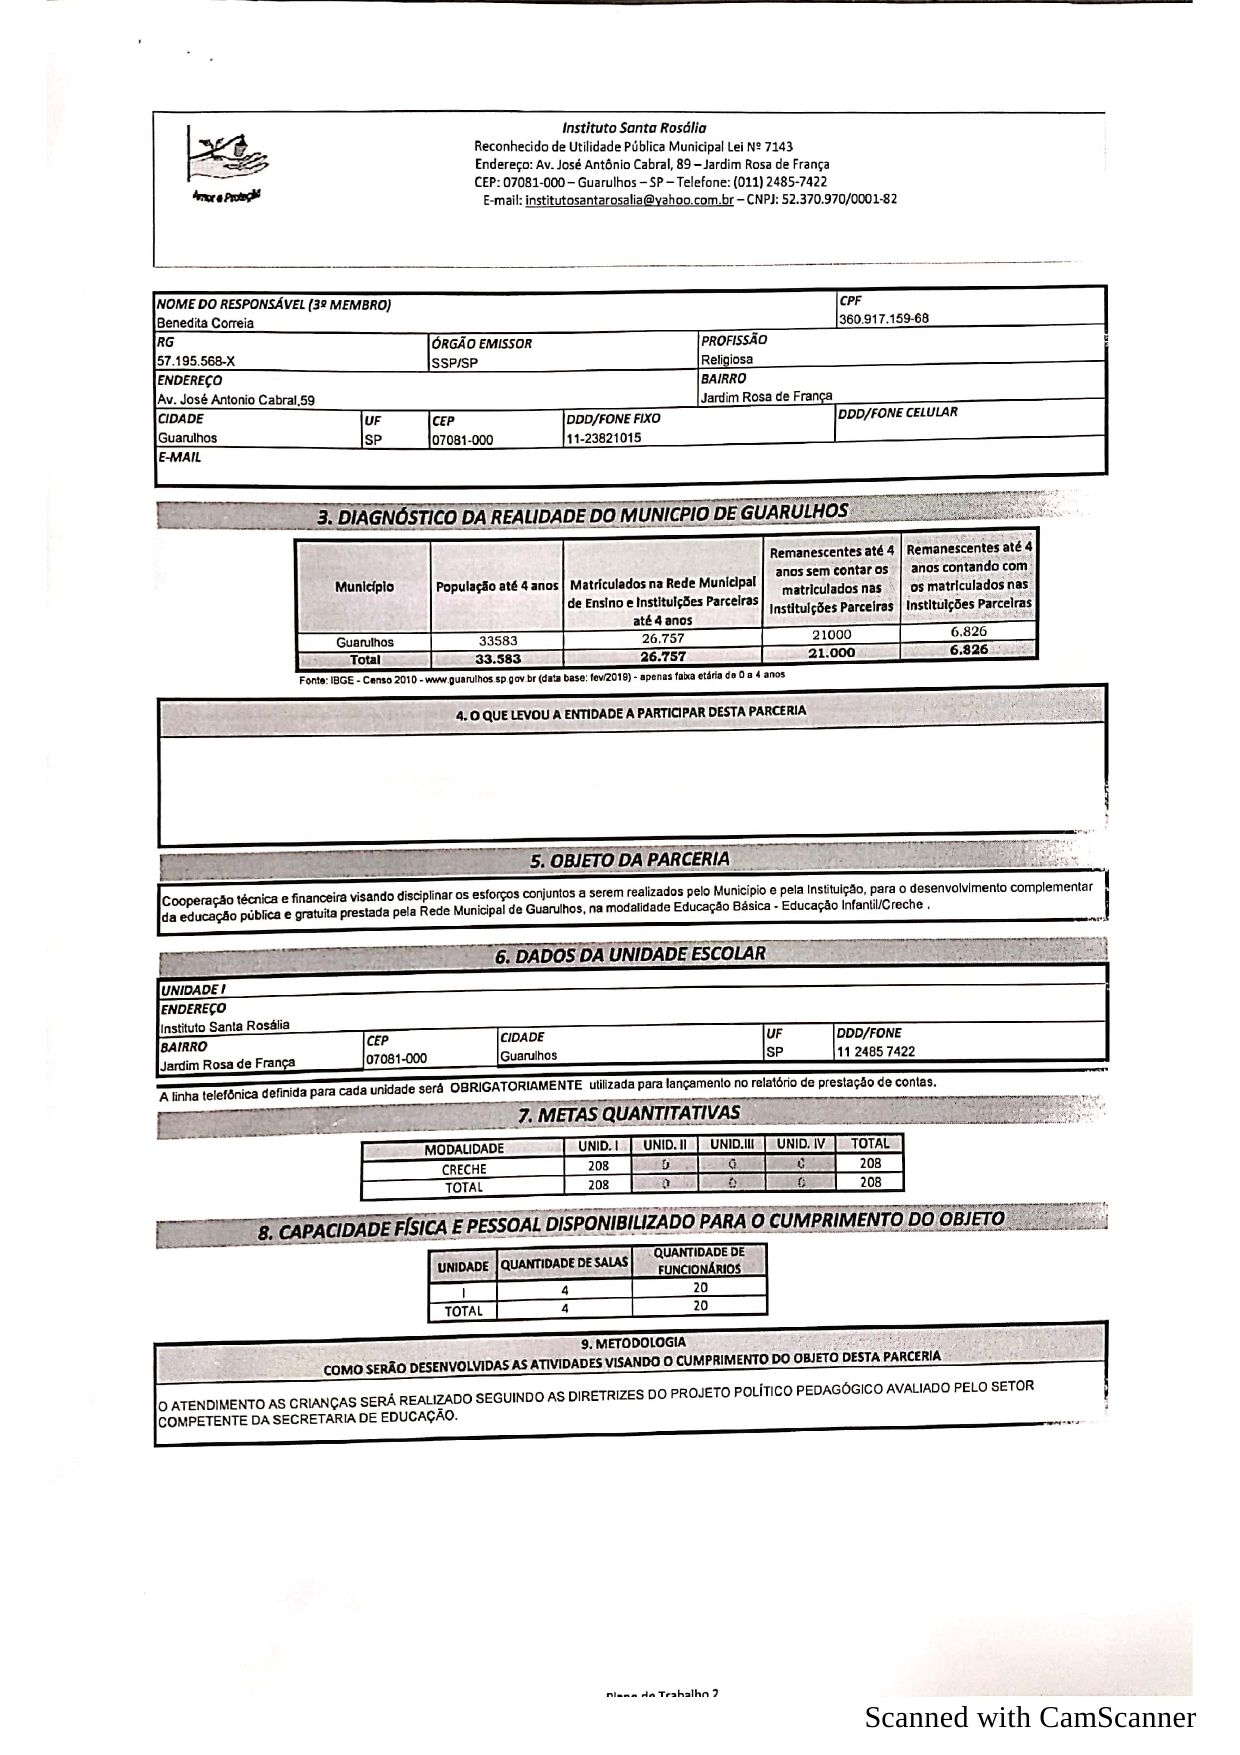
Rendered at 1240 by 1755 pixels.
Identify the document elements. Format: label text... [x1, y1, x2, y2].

text_box Scanned with CamScanner [862, 1700, 1200, 1737]
text_box [47, 0, 1193, 1702]
